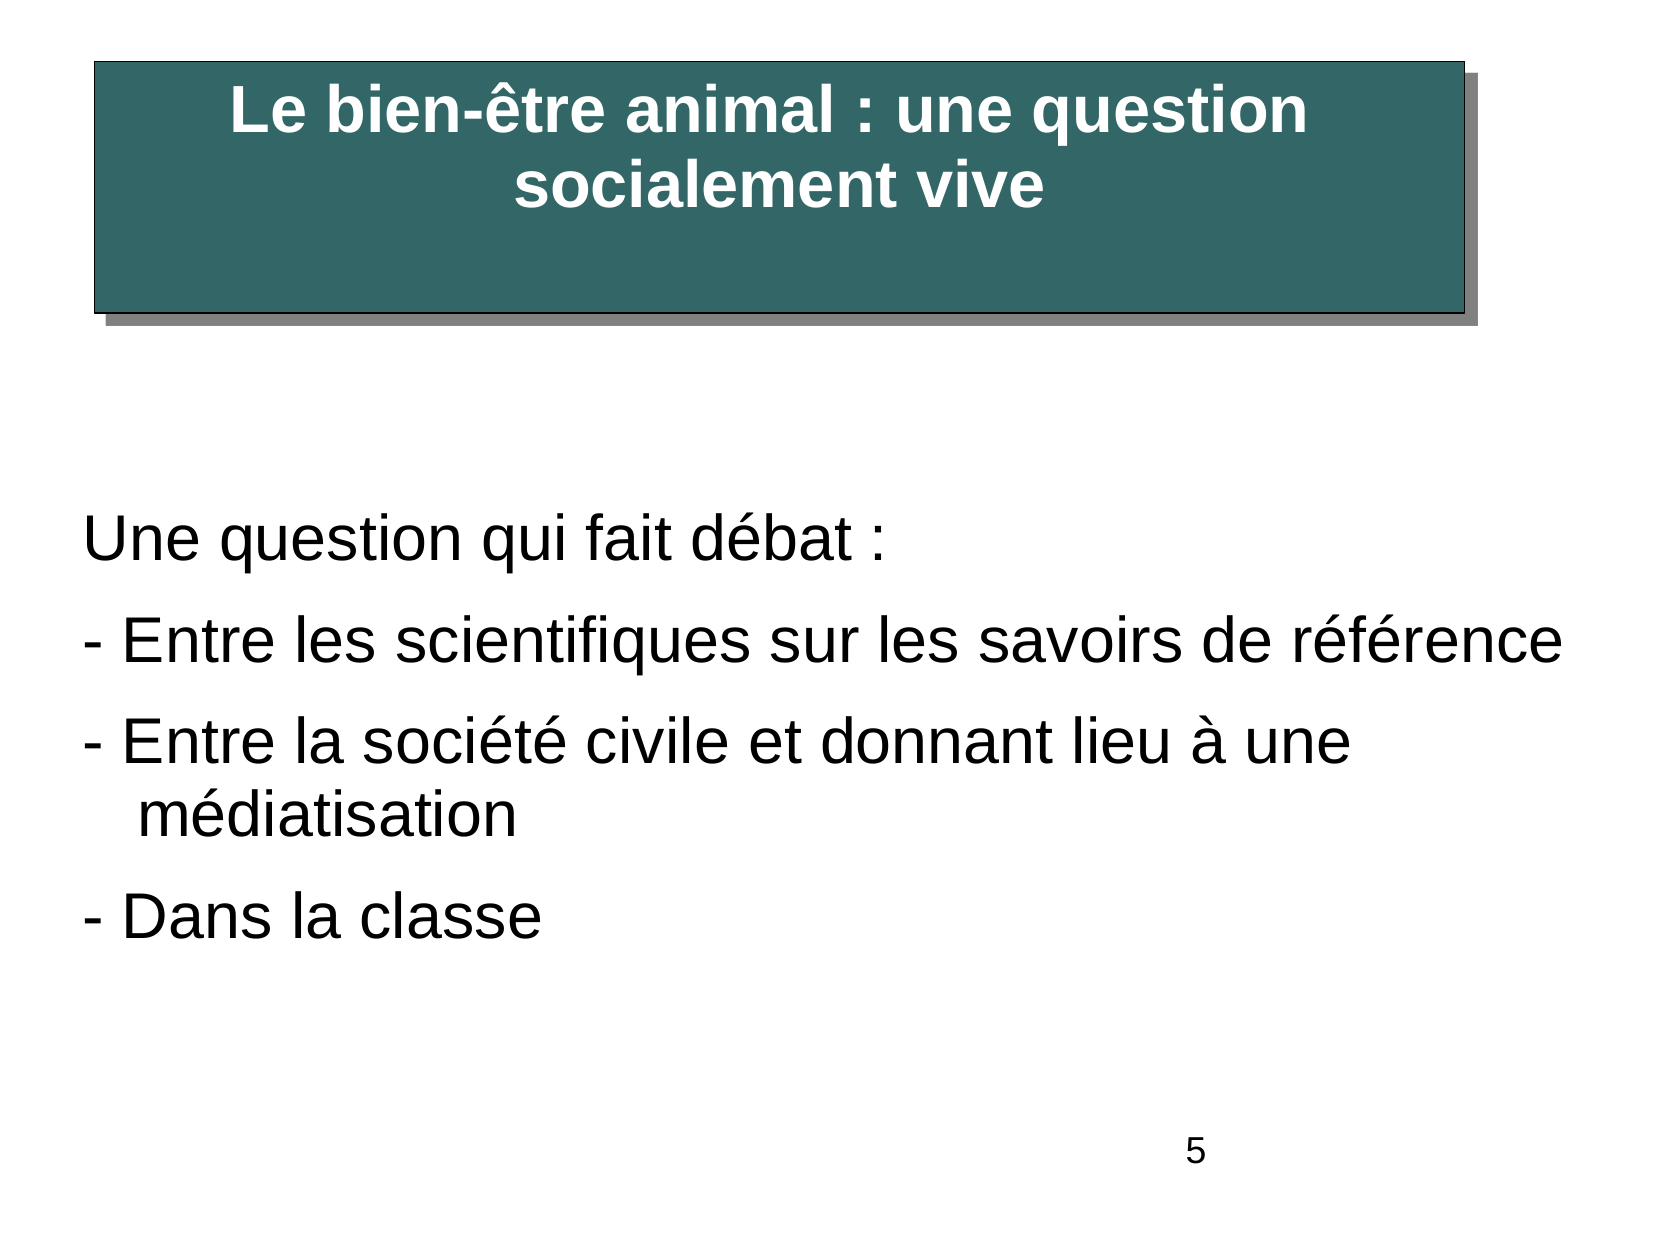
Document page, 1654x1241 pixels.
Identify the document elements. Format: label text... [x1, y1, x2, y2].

text_box Le bien-être animal : une question socialement vive [94, 61, 1465, 314]
list Une question qui fait débat : - Entre les scientifiques sur les savoirs de référence - Entre la société civile et donnant lieu à une médiatisation - Dans la classe [82, 290, 1569, 1008]
